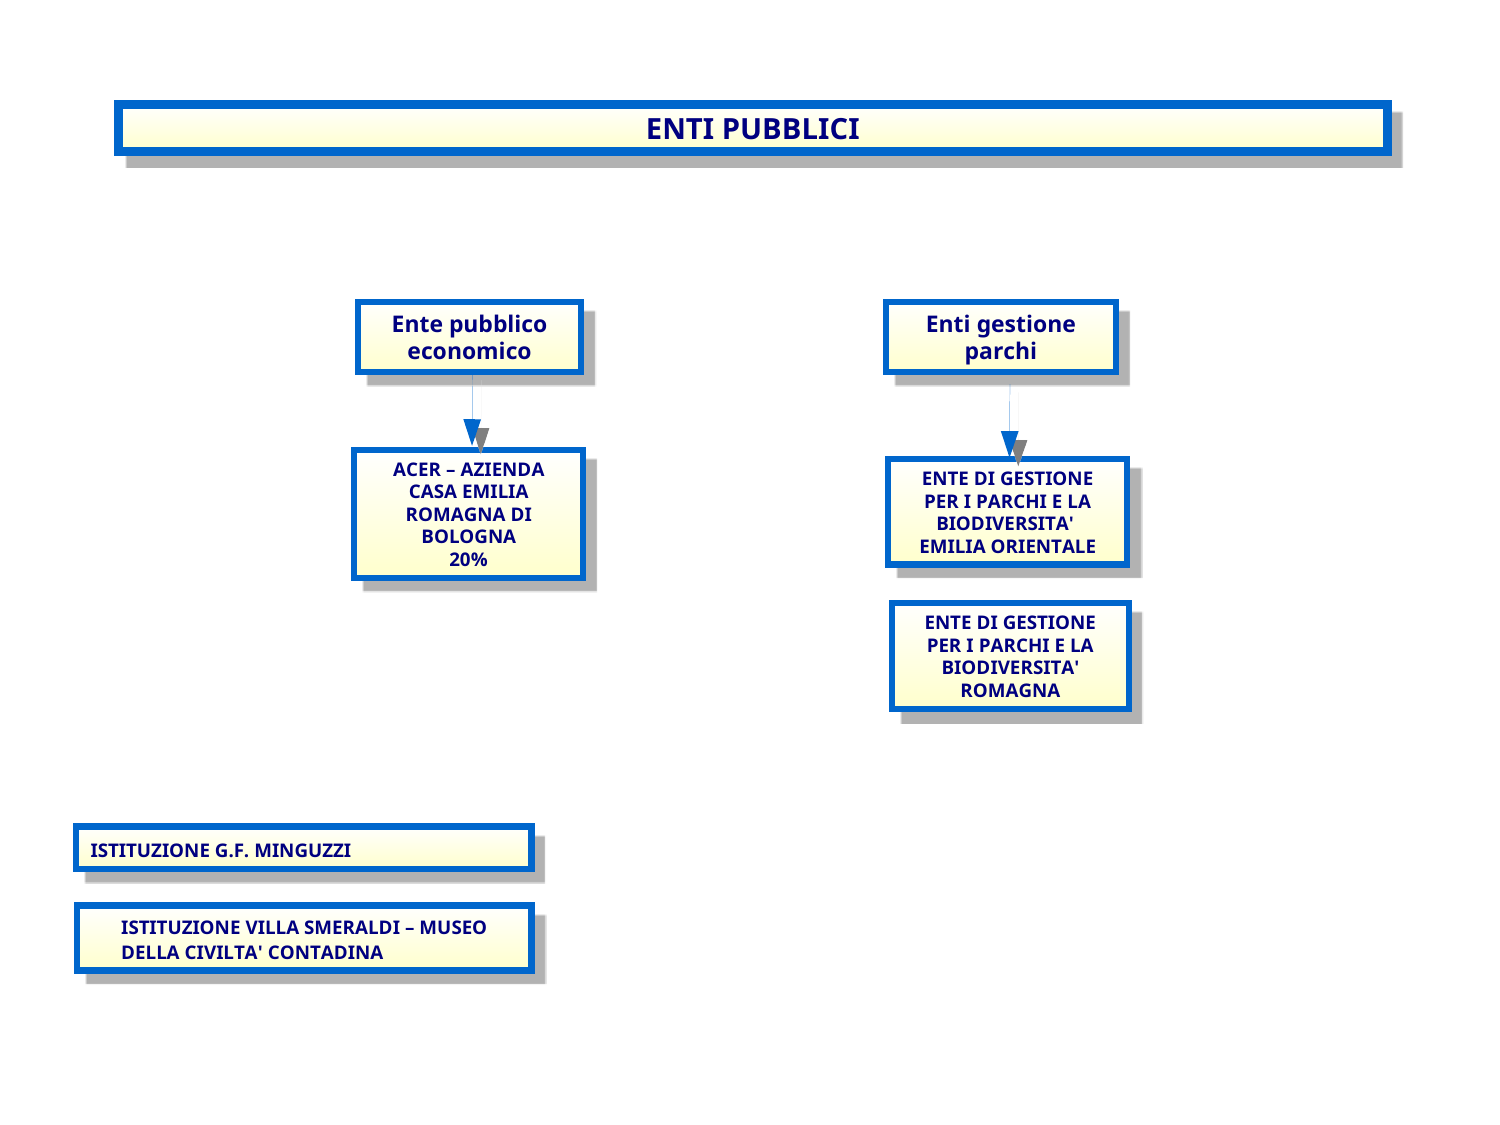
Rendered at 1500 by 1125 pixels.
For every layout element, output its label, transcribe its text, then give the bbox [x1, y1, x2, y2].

text_box ISTITUZIONE G.F. MINGUZZI [75, 826, 532, 870]
text_box ENTE DI GESTIONE PER I PARCHI E LA BIODIVERSITA' ROMAGNA [891, 603, 1129, 709]
text_box ENTE DI GESTIONE PER I PARCHI E LA BIODIVERSITA' EMILIA ORIENTALE [887, 459, 1128, 565]
text_box ENTI PUBBLICI [118, 104, 1388, 152]
text_box Ente pubblico economico [358, 301, 582, 373]
text_box ACER – AZIENDA CASA EMILIA ROMAGNA DI BOLOGNA 20% [354, 449, 584, 578]
text_box ISTITUZIONE VILLA SMERALDI – MUSEO DELLA CIVILTA' CONTADINA [76, 905, 532, 971]
text_box Enti gestione parchi [885, 301, 1117, 373]
